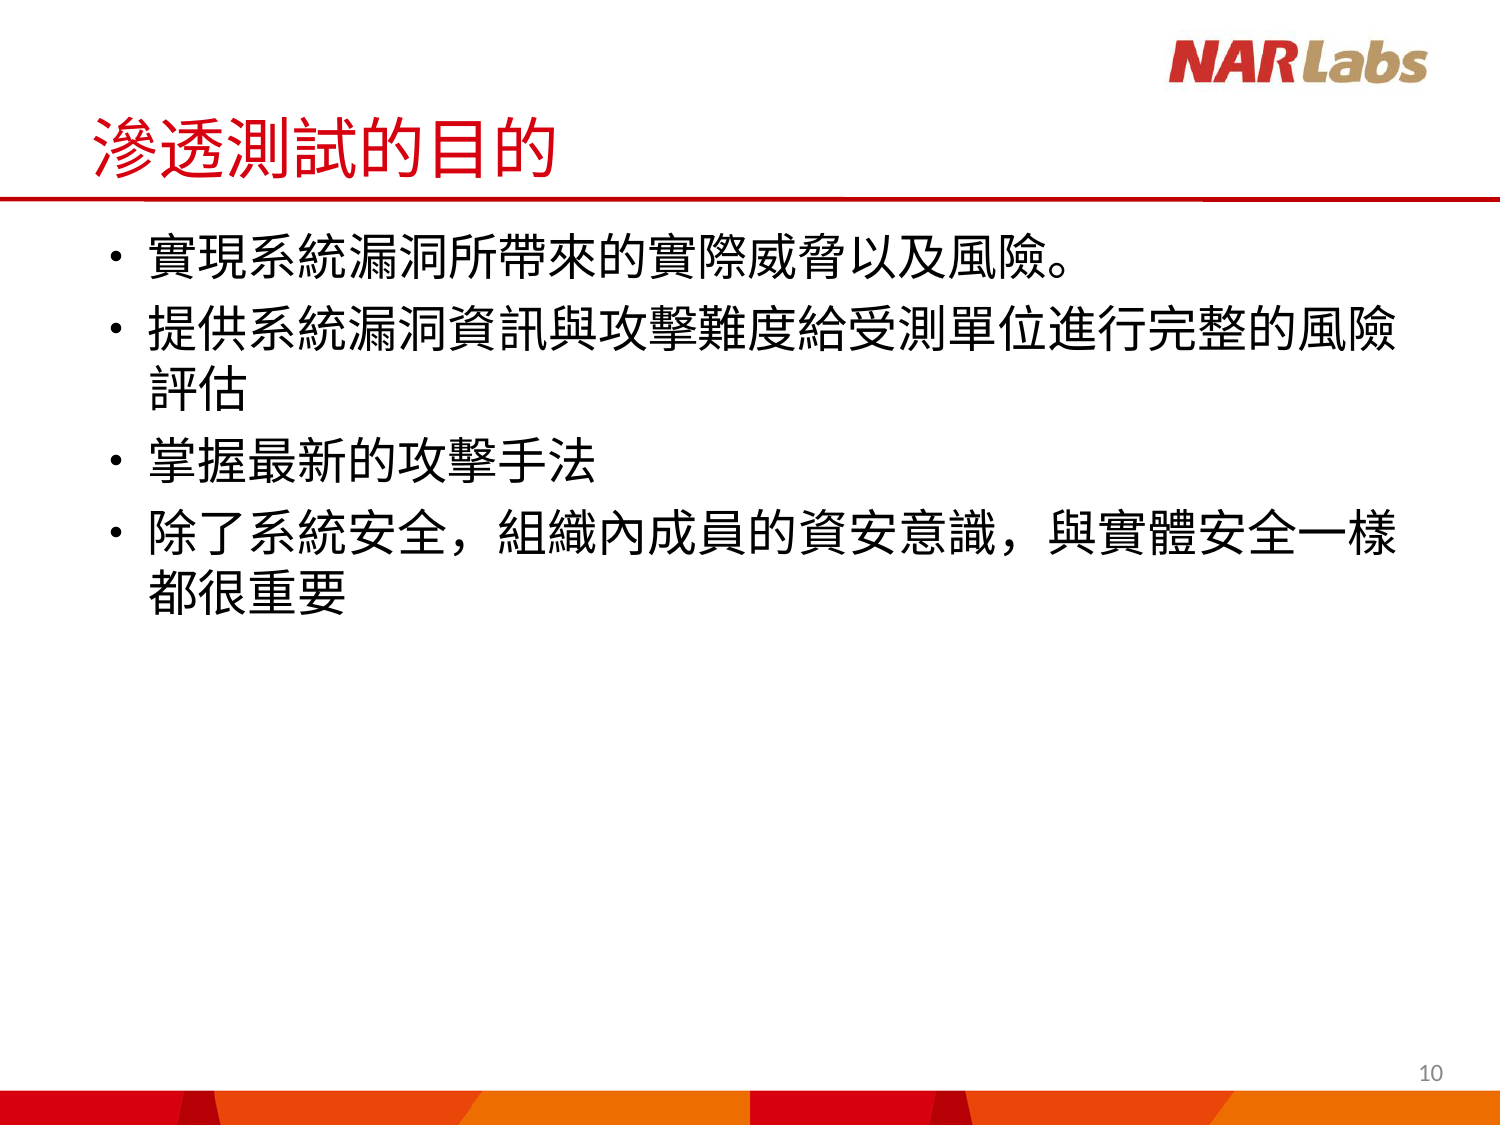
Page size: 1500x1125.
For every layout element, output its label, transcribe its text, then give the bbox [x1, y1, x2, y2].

title 滲透測試的目的 [89, 107, 1411, 189]
text_box • 實現系統漏洞所帶來的實際威脅以及風險。 • 提供系統漏洞資訊與攻擊難度給受測單位進行完整的風險 評估 • 掌握最新的攻擊手法 • 除了系統安全，組織內成員的資安意識，與實體安全一樣 都很重要 [89, 225, 1401, 624]
text_box 10 [1416, 1056, 1446, 1090]
